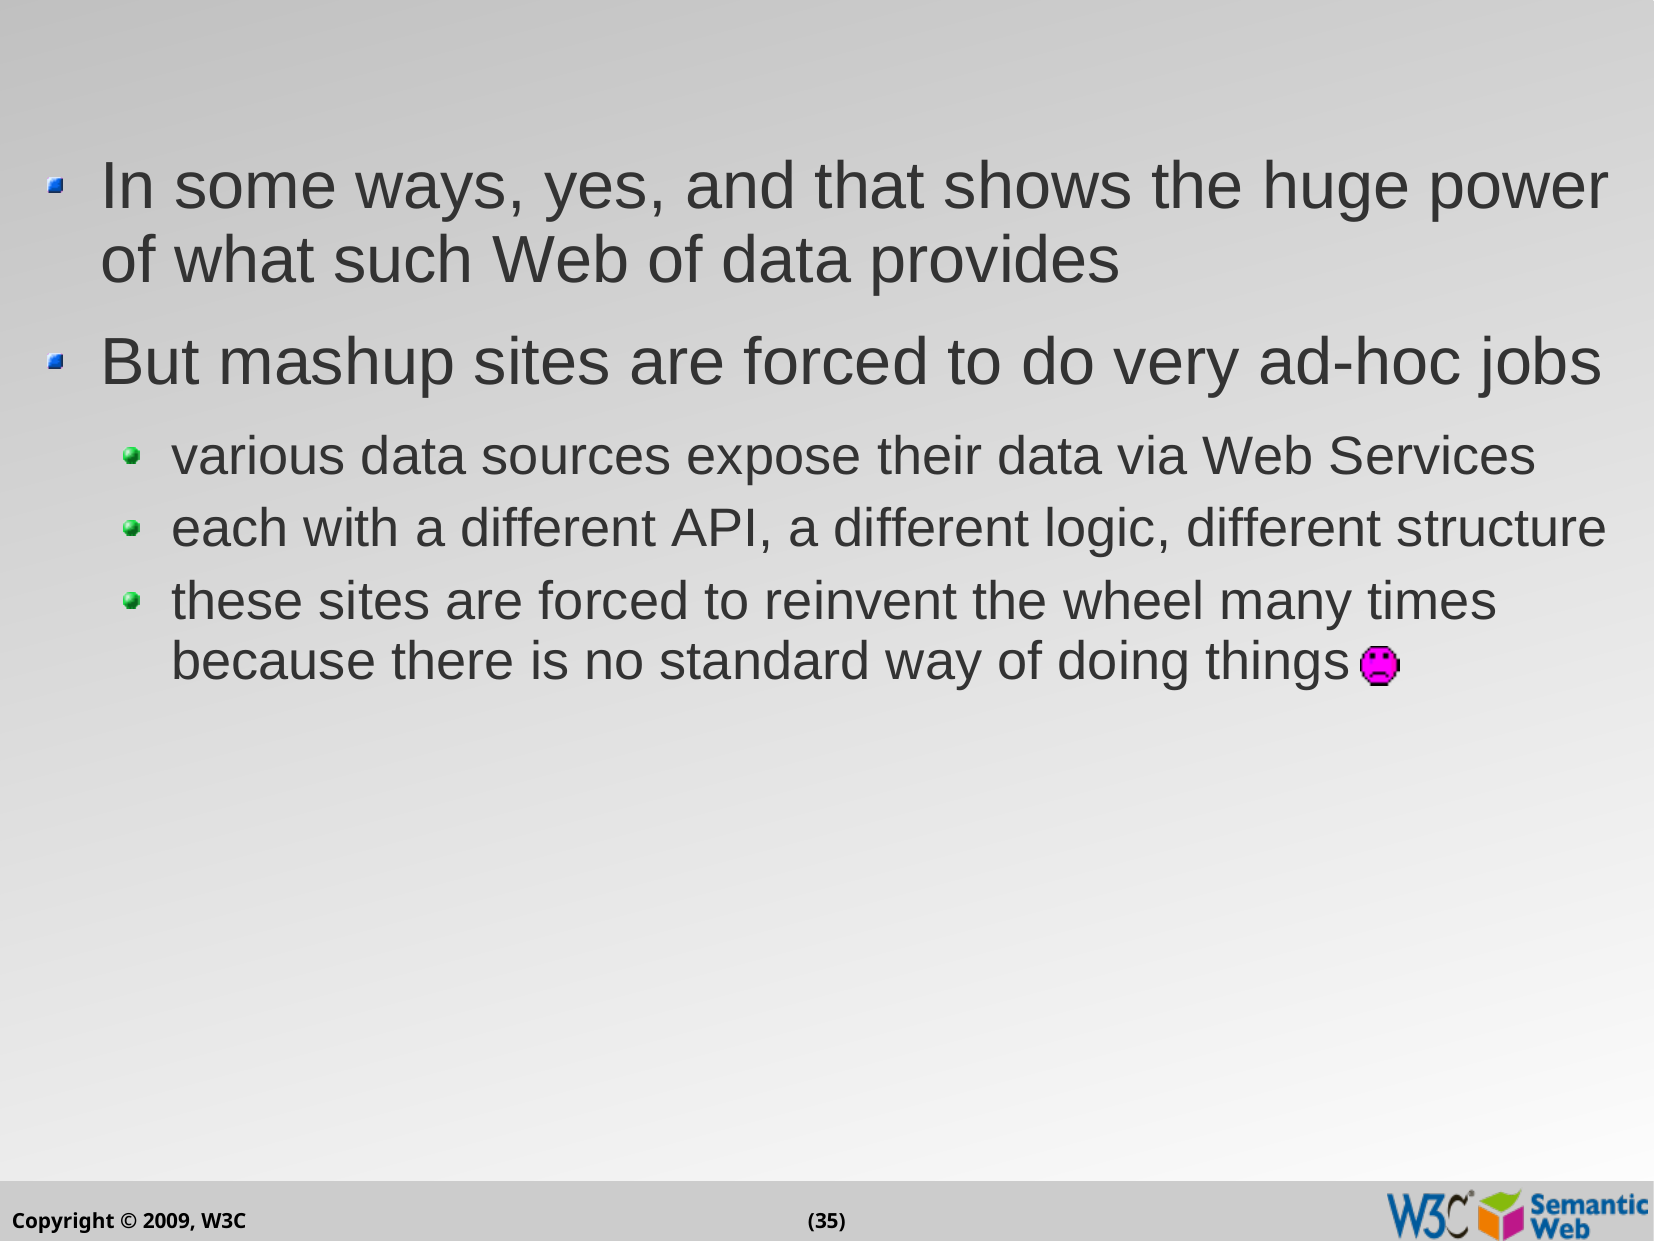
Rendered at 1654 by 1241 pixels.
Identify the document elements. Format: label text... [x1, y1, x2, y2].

list In some ways, yes, and that shows the huge power of what such Web of data provides But mashup sites are forced to do very ad-hoc jobs various data sources expose their data via Web Services each with a different API, a different logic, different structure these sites are forced to reinvent the wheel many times because there is no standard way of doing things [29, 147, 1624, 1134]
picture [1360, 646, 1400, 686]
picture [1387, 1187, 1648, 1241]
